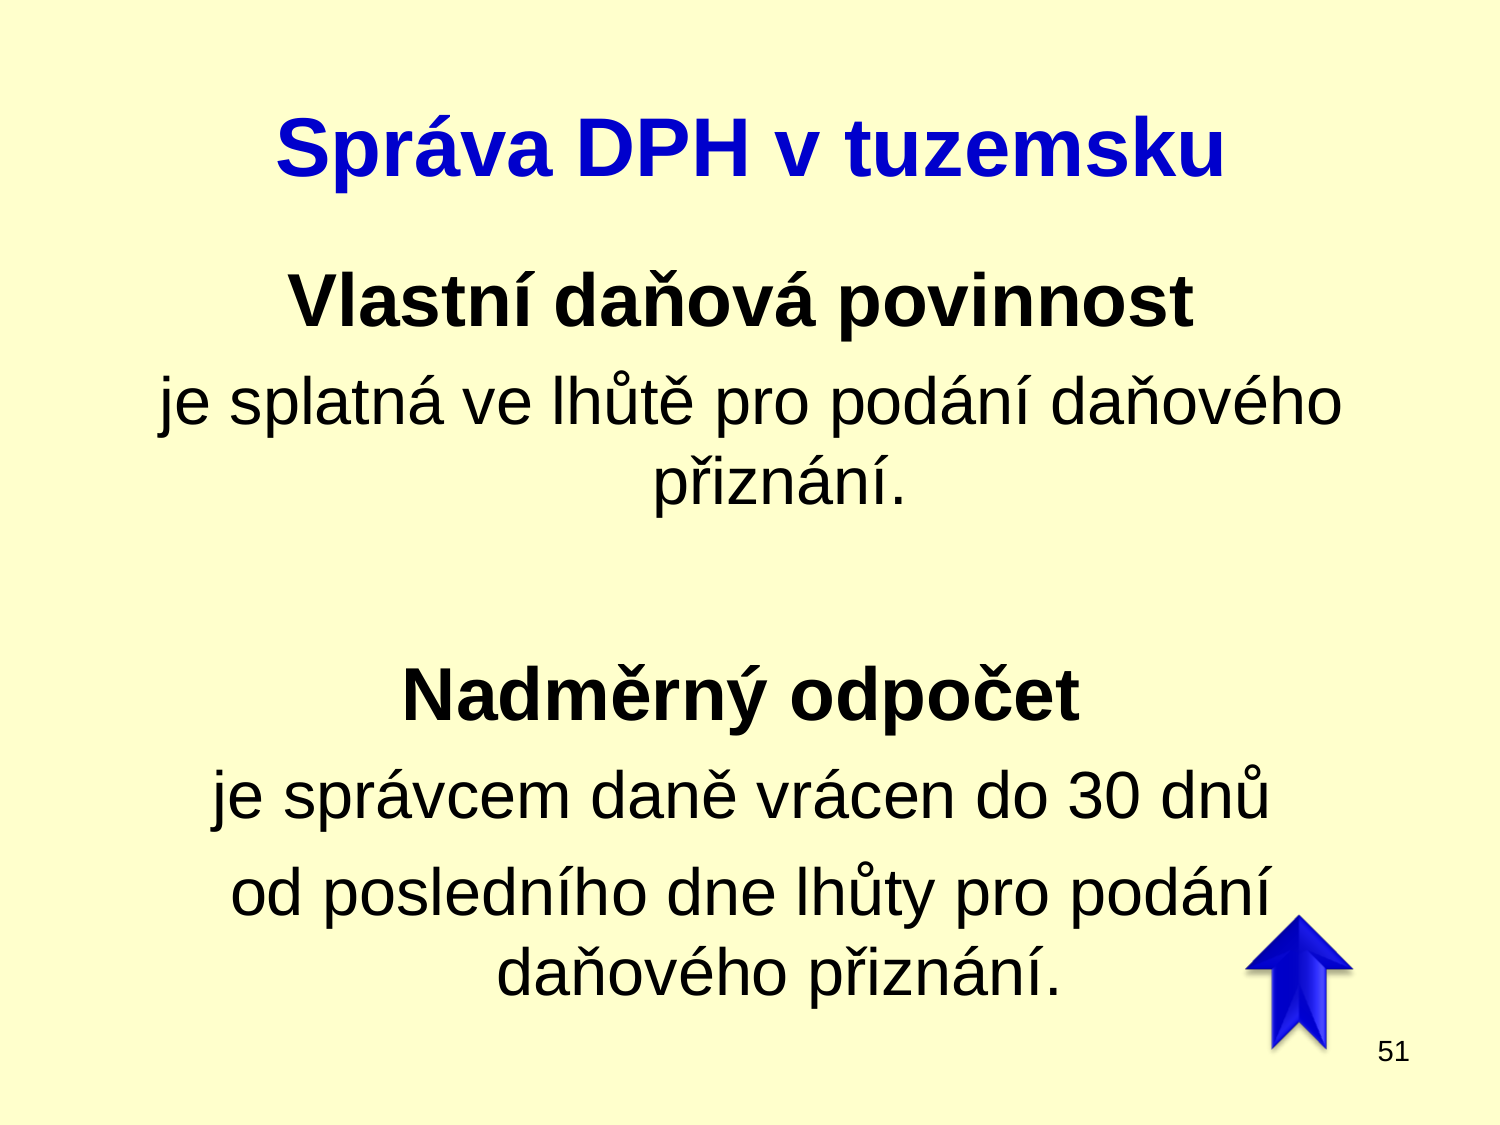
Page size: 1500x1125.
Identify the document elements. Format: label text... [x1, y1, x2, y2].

picture [1235, 910, 1363, 1063]
text_box <číslo> [1074, 1024, 1426, 1103]
list Vlastní daňová povinnost je splatná ve lhůtě pro podání daňového přiznání. Nadměrný odpočet je správcem daně vrácen do 30 dnů od posledního dne lhůty pro podání daňového přiznání. [76, 243, 1427, 1113]
title Správa DPH v tuzemsku [76, 78, 1427, 209]
